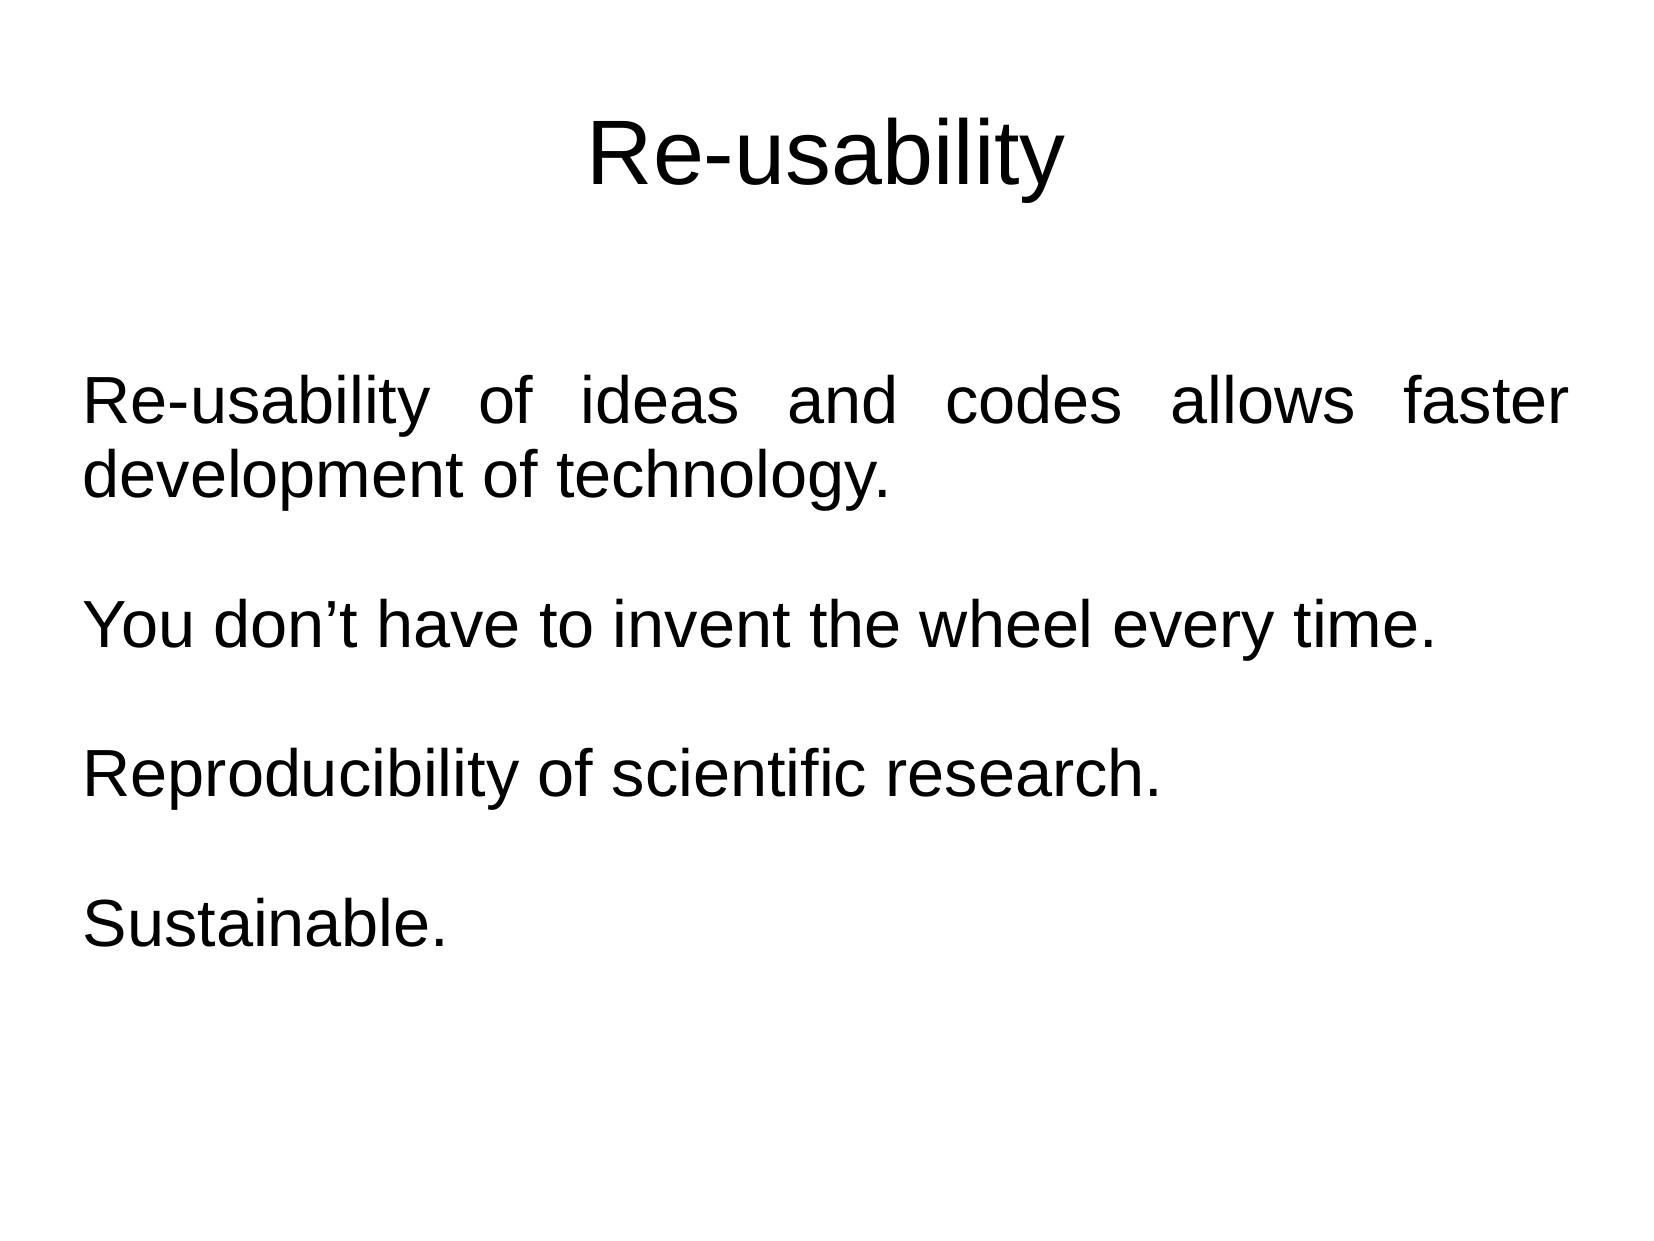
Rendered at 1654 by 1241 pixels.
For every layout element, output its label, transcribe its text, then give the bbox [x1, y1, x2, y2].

title Re-usability [82, 49, 1571, 257]
subtitle Re-usability of ideas and codes allows faster development of technology. You don’t have to invent the wheel every time. Reproducibility of scientific research. Sustainable. [82, 302, 1571, 1022]
